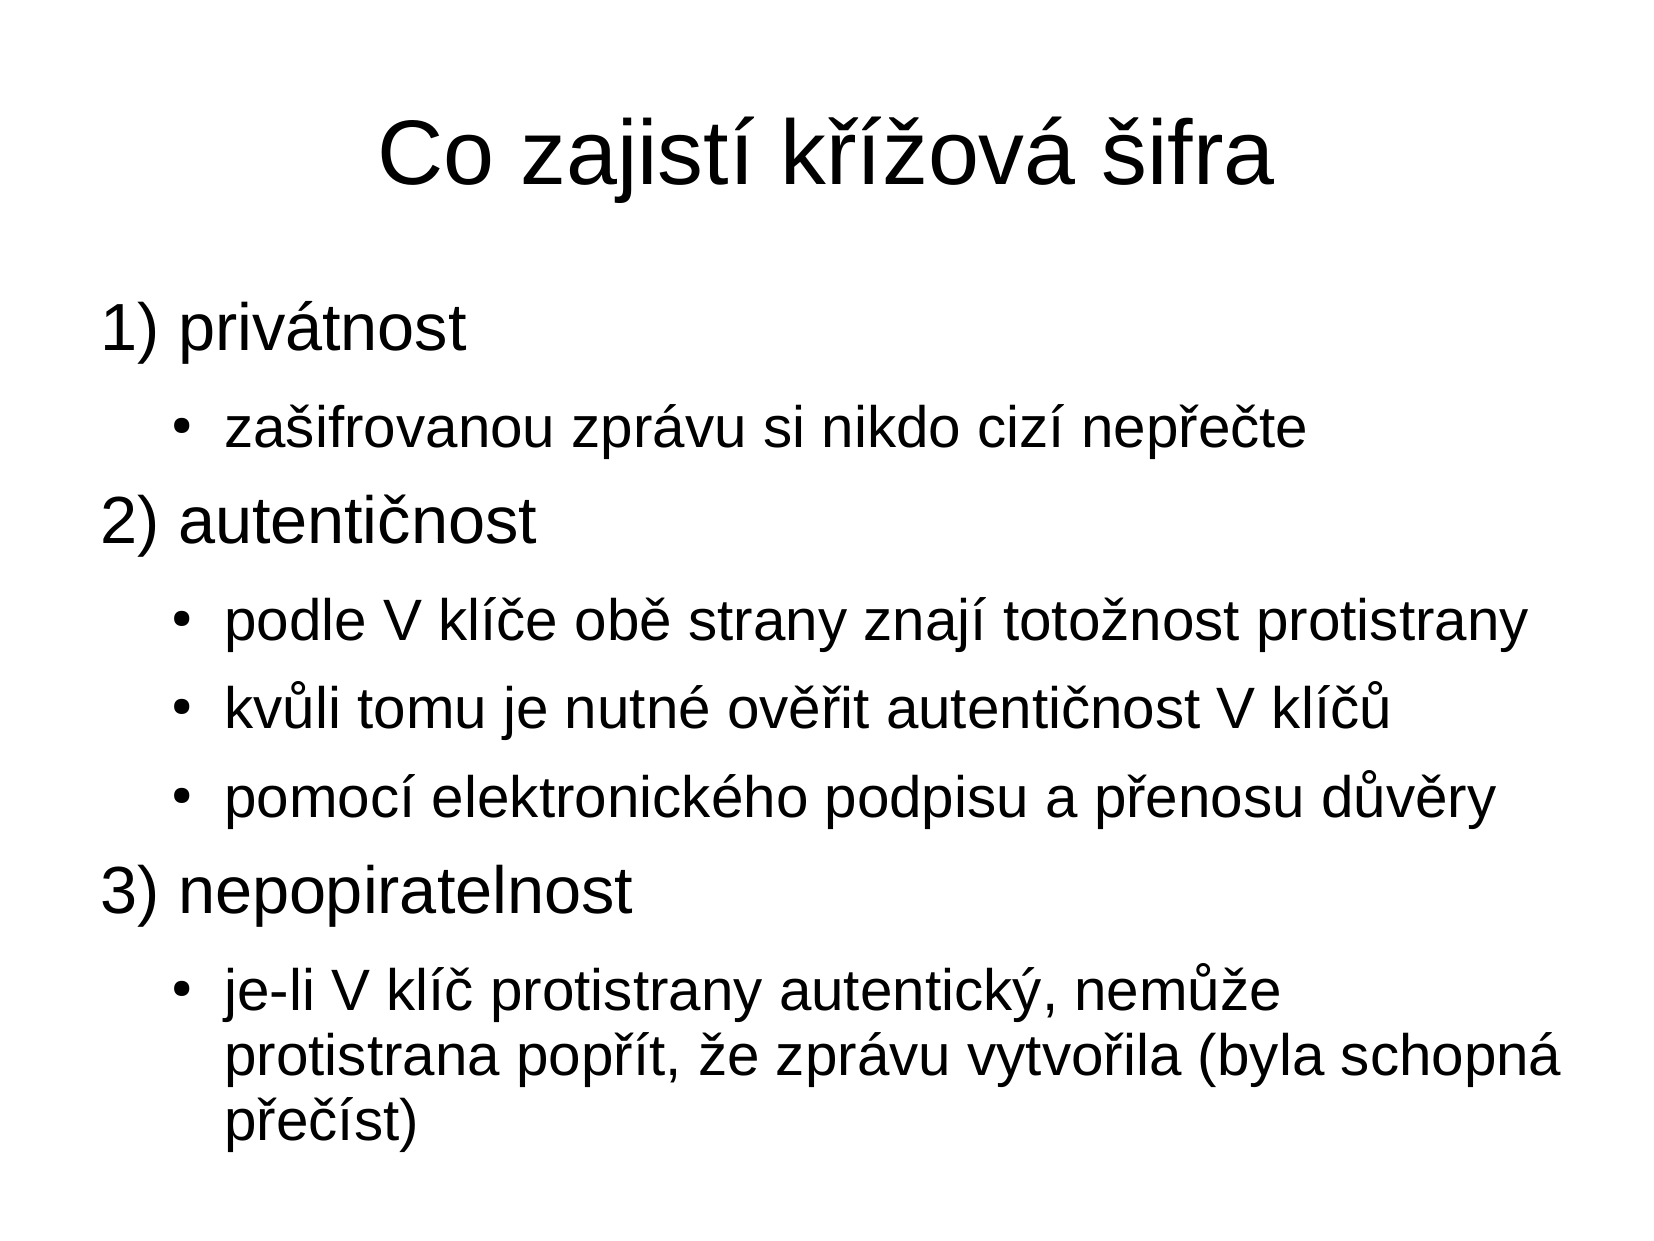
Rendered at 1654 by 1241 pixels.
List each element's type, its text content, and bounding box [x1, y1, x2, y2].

title Co zajistí křížová šifra [82, 49, 1571, 257]
list privátnost zašifrovanou zprávu si nikdo cizí nepřečte autentičnost podle V klíče obě strany znají totožnost protistrany kvůli tomu je nutné ověřit autentičnost V klíčů pomocí elektronického podpisu a přenosu důvěry nepopiratelnost je-li V klíč protistrany autentický, nemůže protistrana popřít, že zprávu vytvořila (byla schopná přečíst) [82, 290, 1571, 1153]
